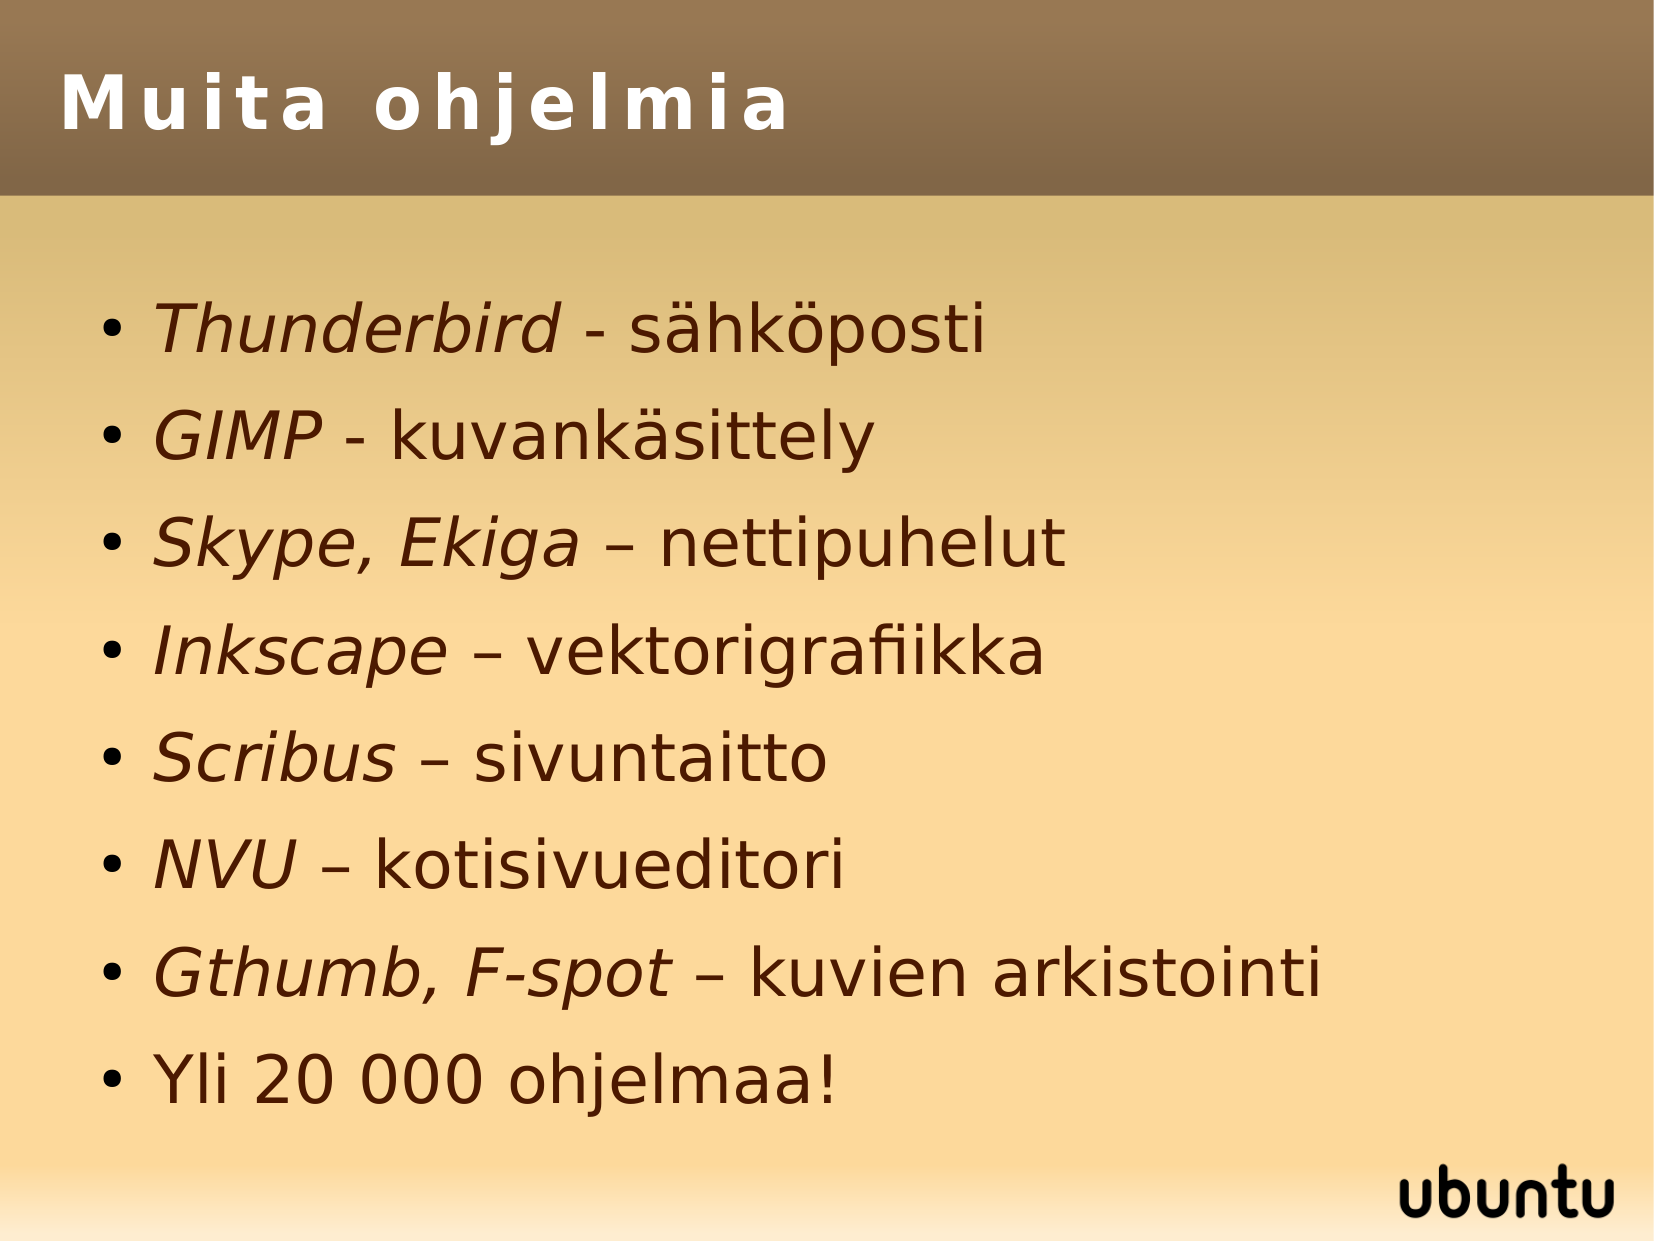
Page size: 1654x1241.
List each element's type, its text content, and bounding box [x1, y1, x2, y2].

title Muita ohjelmia [59, 29, 1595, 178]
picture [0, 0, 1654, 1241]
list Thunderbird - sähköposti GIMP - kuvankäsittely Skype, Ekiga – nettipuhelut Inkscape – vektorigrafiikka Scribus – sivuntaitto NVU – kotisivueditori Gthumb, F-spot – kuvien arkistointi Yli 20 000 ohjelmaa! [82, 290, 1571, 1120]
